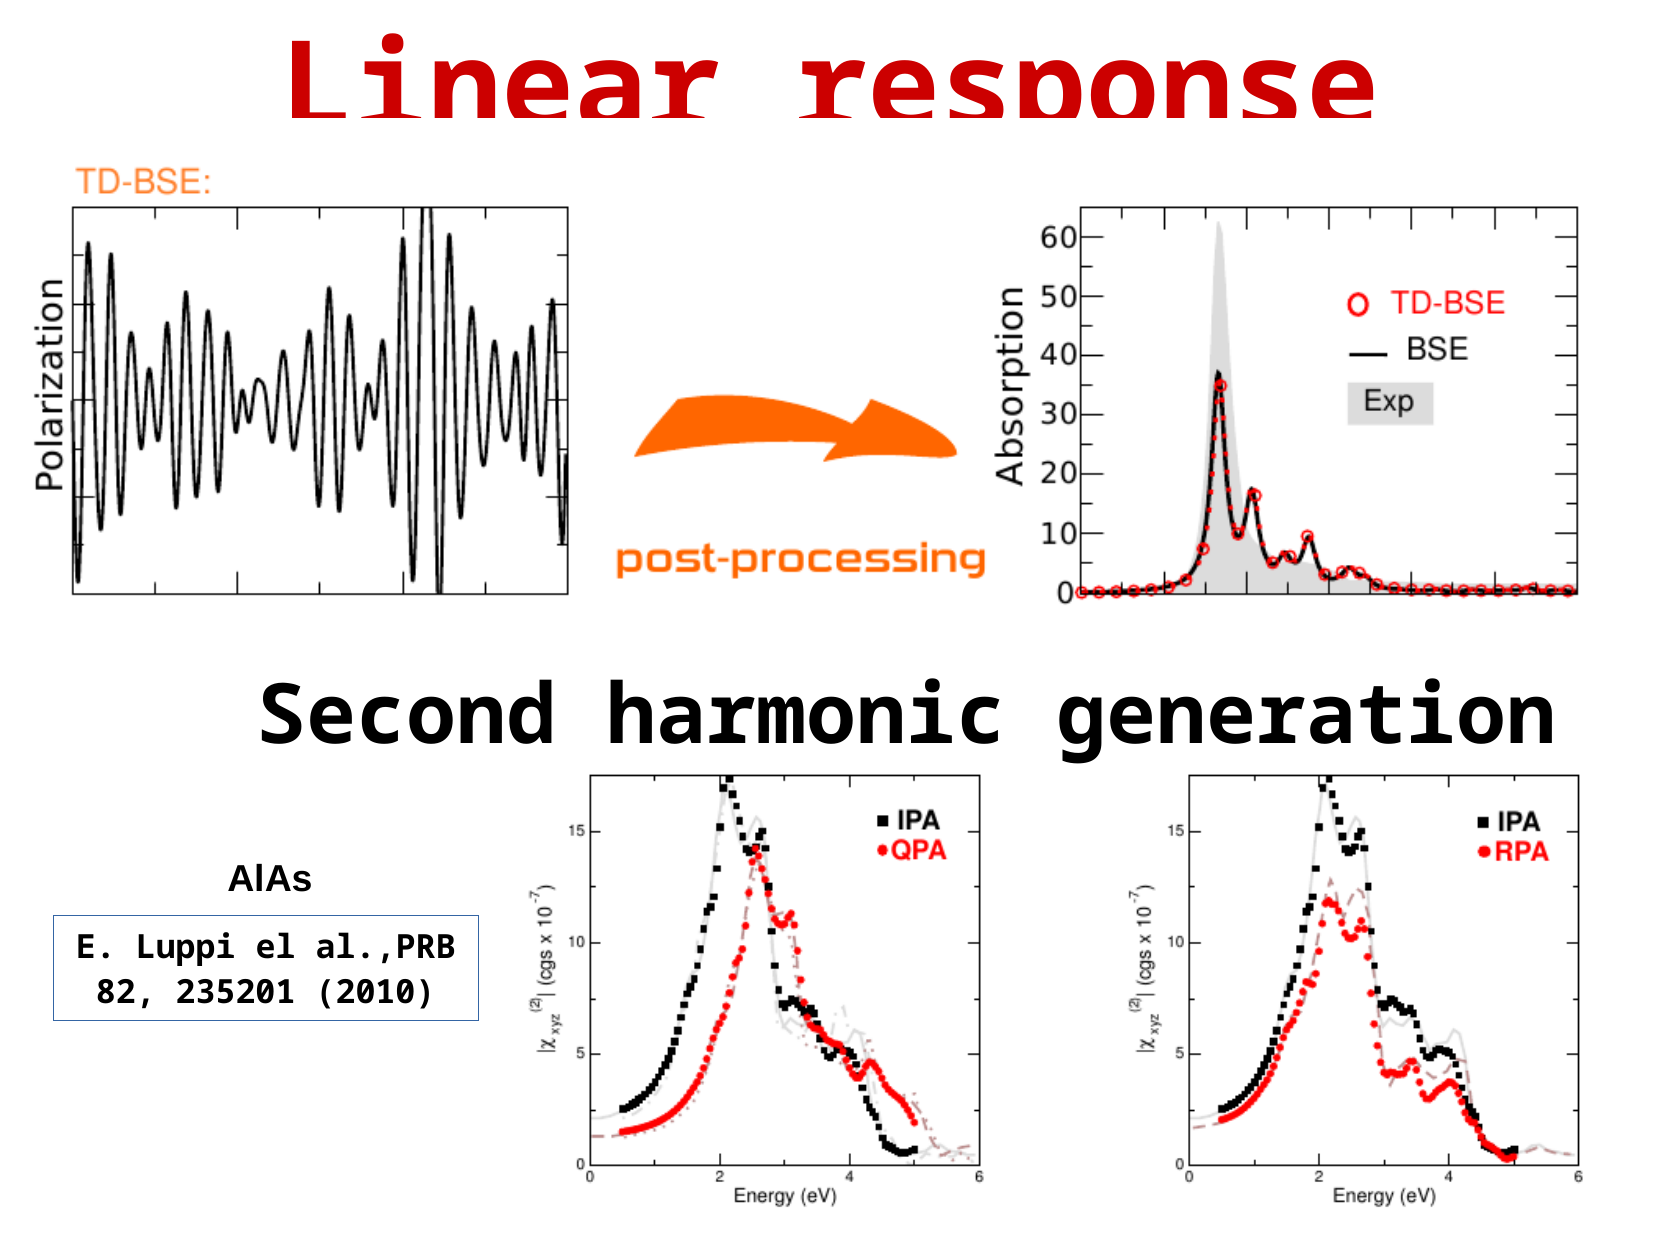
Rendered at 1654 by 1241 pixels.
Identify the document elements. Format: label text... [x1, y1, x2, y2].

text_box AlAs [212, 849, 328, 910]
text_box E. Luppi el al.,PRB 82, 235201 (2010) [53, 915, 479, 997]
text_box Linear response [236, 19, 1427, 118]
picture [496, 764, 1614, 1229]
title Second harmonic generation [153, 661, 1624, 762]
picture [0, 118, 1654, 615]
